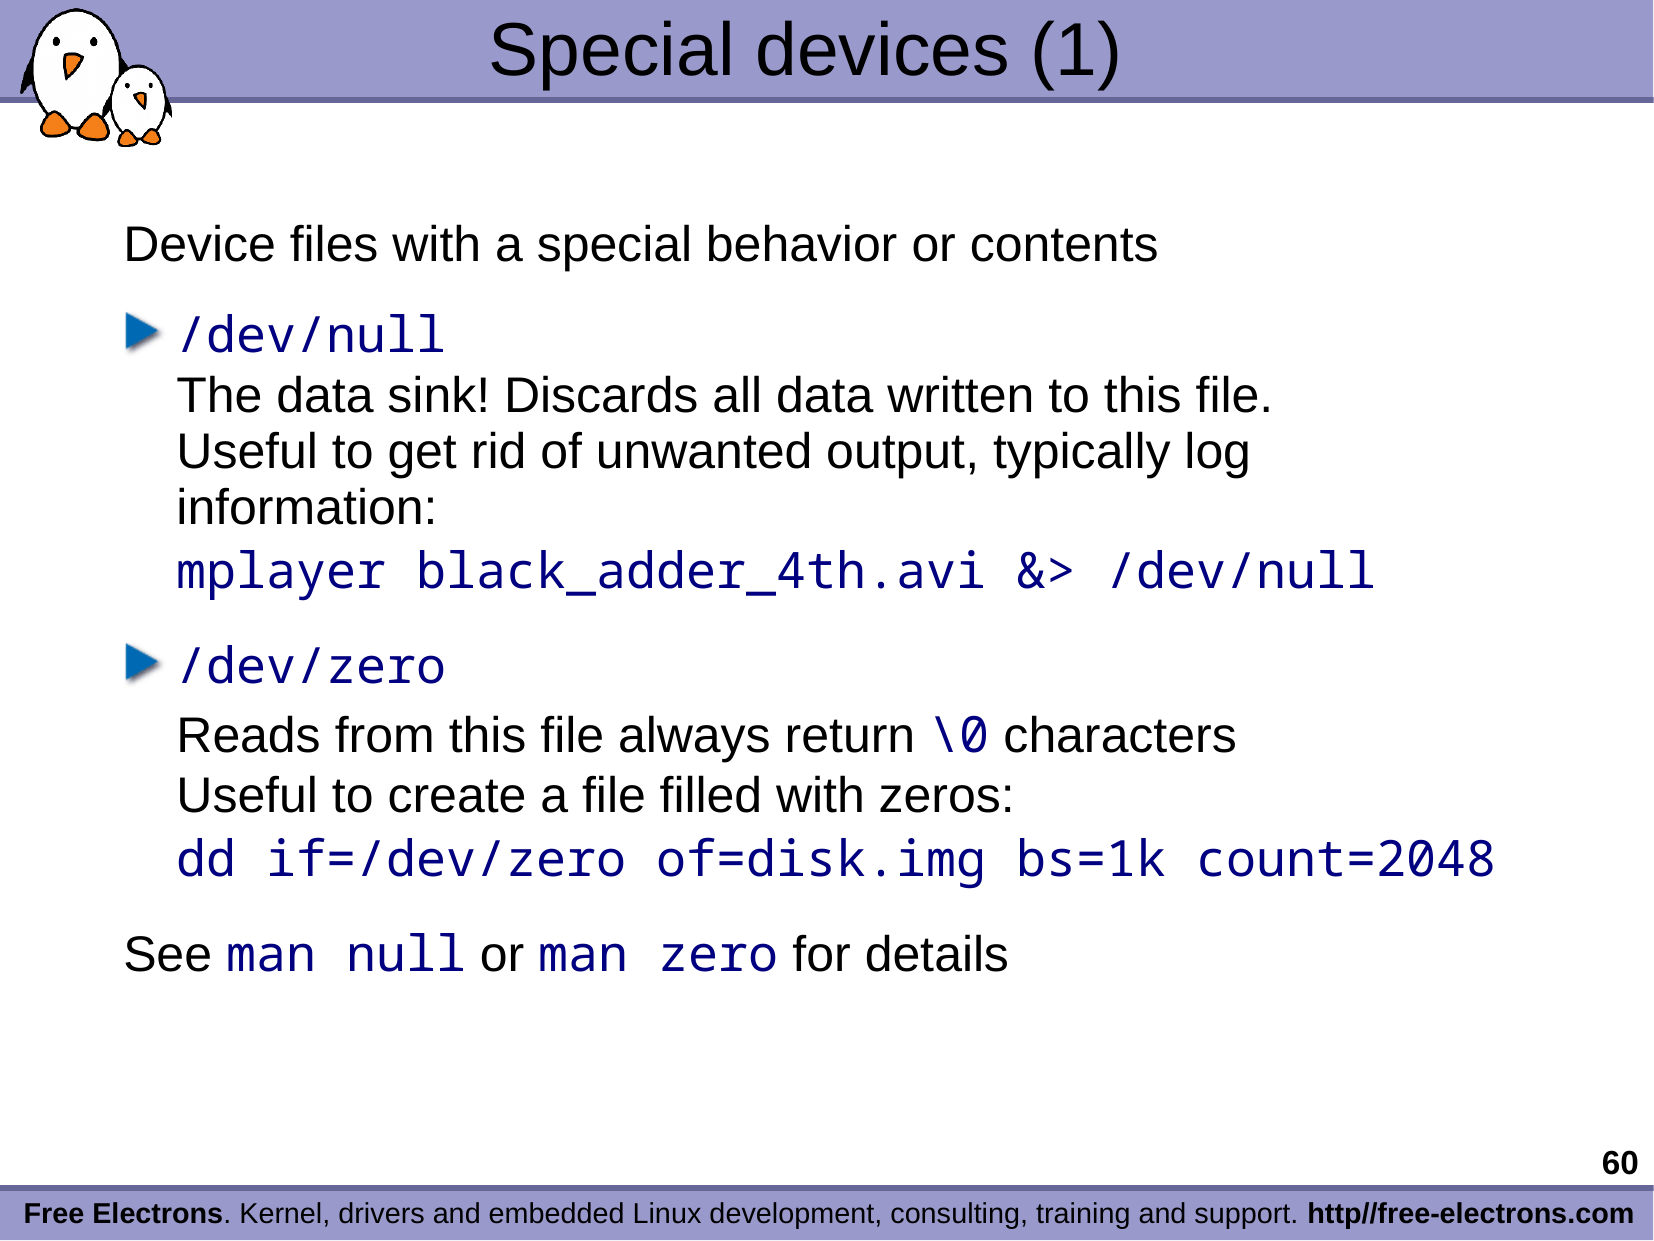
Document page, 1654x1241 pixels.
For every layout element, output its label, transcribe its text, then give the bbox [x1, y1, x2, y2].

list Device files with a special behavior or contents /dev/null The data sink! Discards all data written to this file. Useful to get rid of unwanted output, typically log information: mplayer black_adder_4th.avi &> /dev/null /dev/zero Reads from this file always return \0 characters Useful to create a file filled with zeros: dd if=/dev/zero of=disk.img bs=1k count=2048 See man null or man zero for details [105, 216, 1518, 1066]
picture [20, 8, 172, 147]
title Special devices (1) [60, 0, 1551, 100]
